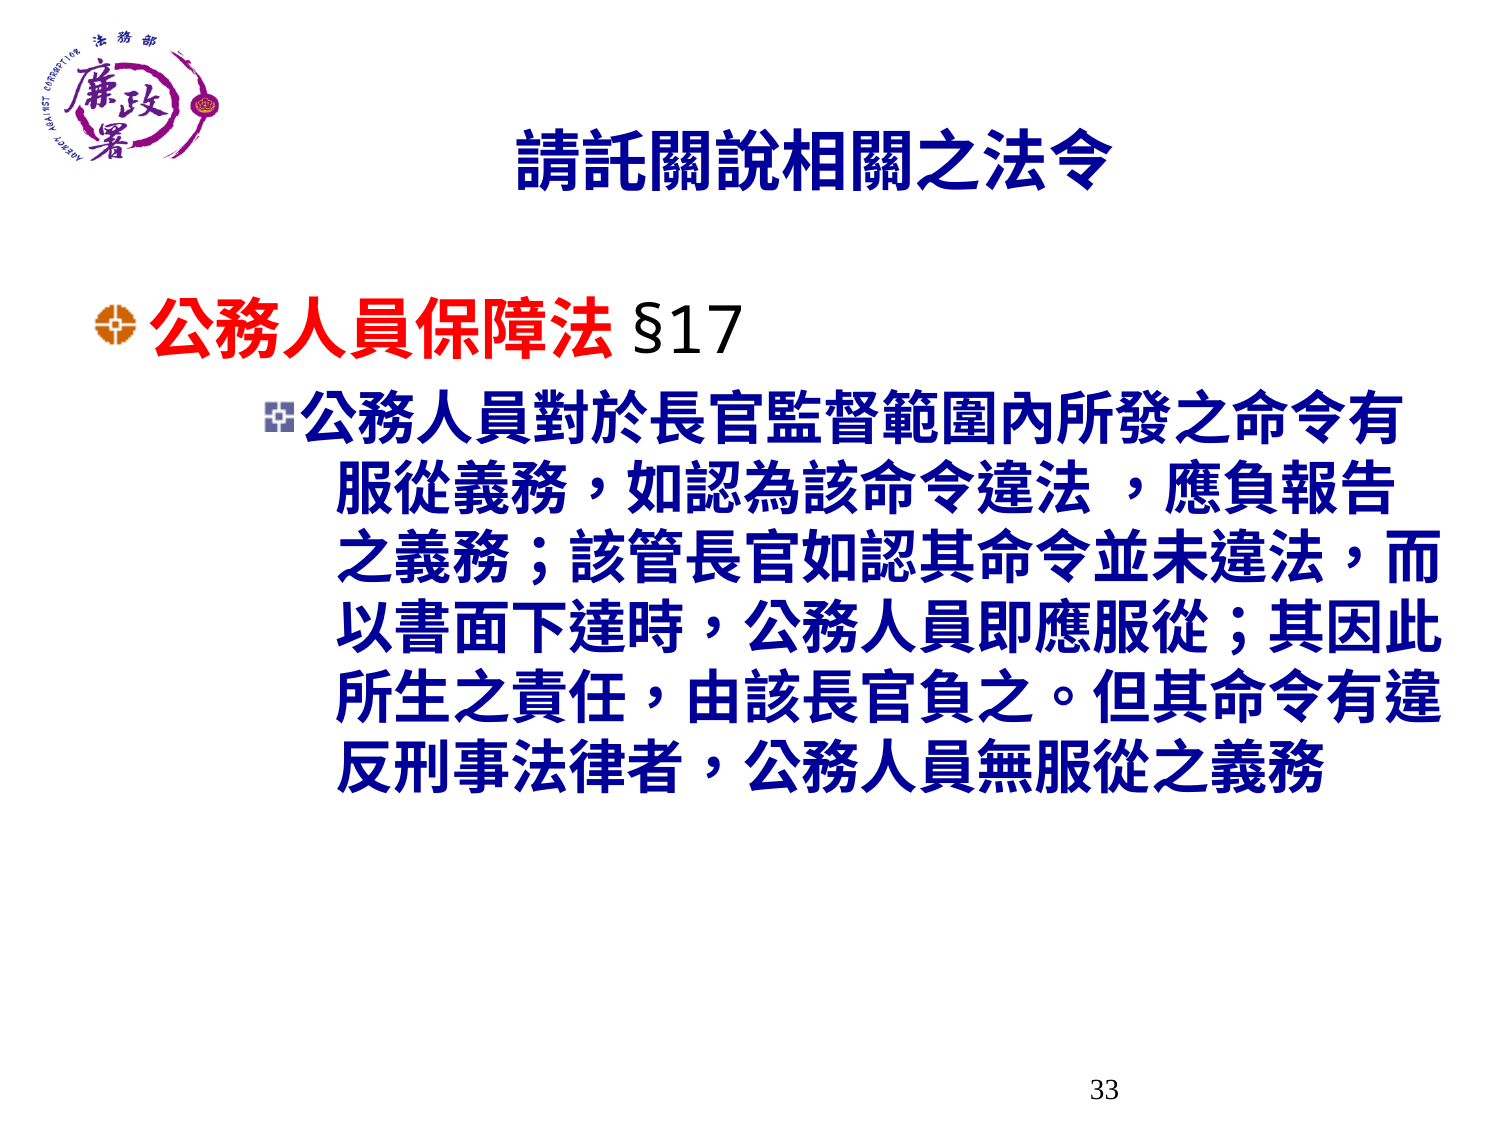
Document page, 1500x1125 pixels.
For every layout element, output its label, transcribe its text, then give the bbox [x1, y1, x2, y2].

list 公務人員保障法§17 公務人員對於長官監督範圍內所發之命令有服從義務，如認為該命令違法 ，應負報告之義務；該管長官如認其命令並未違法，而以書面下達時，公務人員即應服從；其因此所生之責任，由該長官負之。但其命令有違反刑事法律者，公務人員無服從之義務 [76, 278, 1459, 1125]
title 請託關說相關之法令 [171, 31, 1459, 161]
